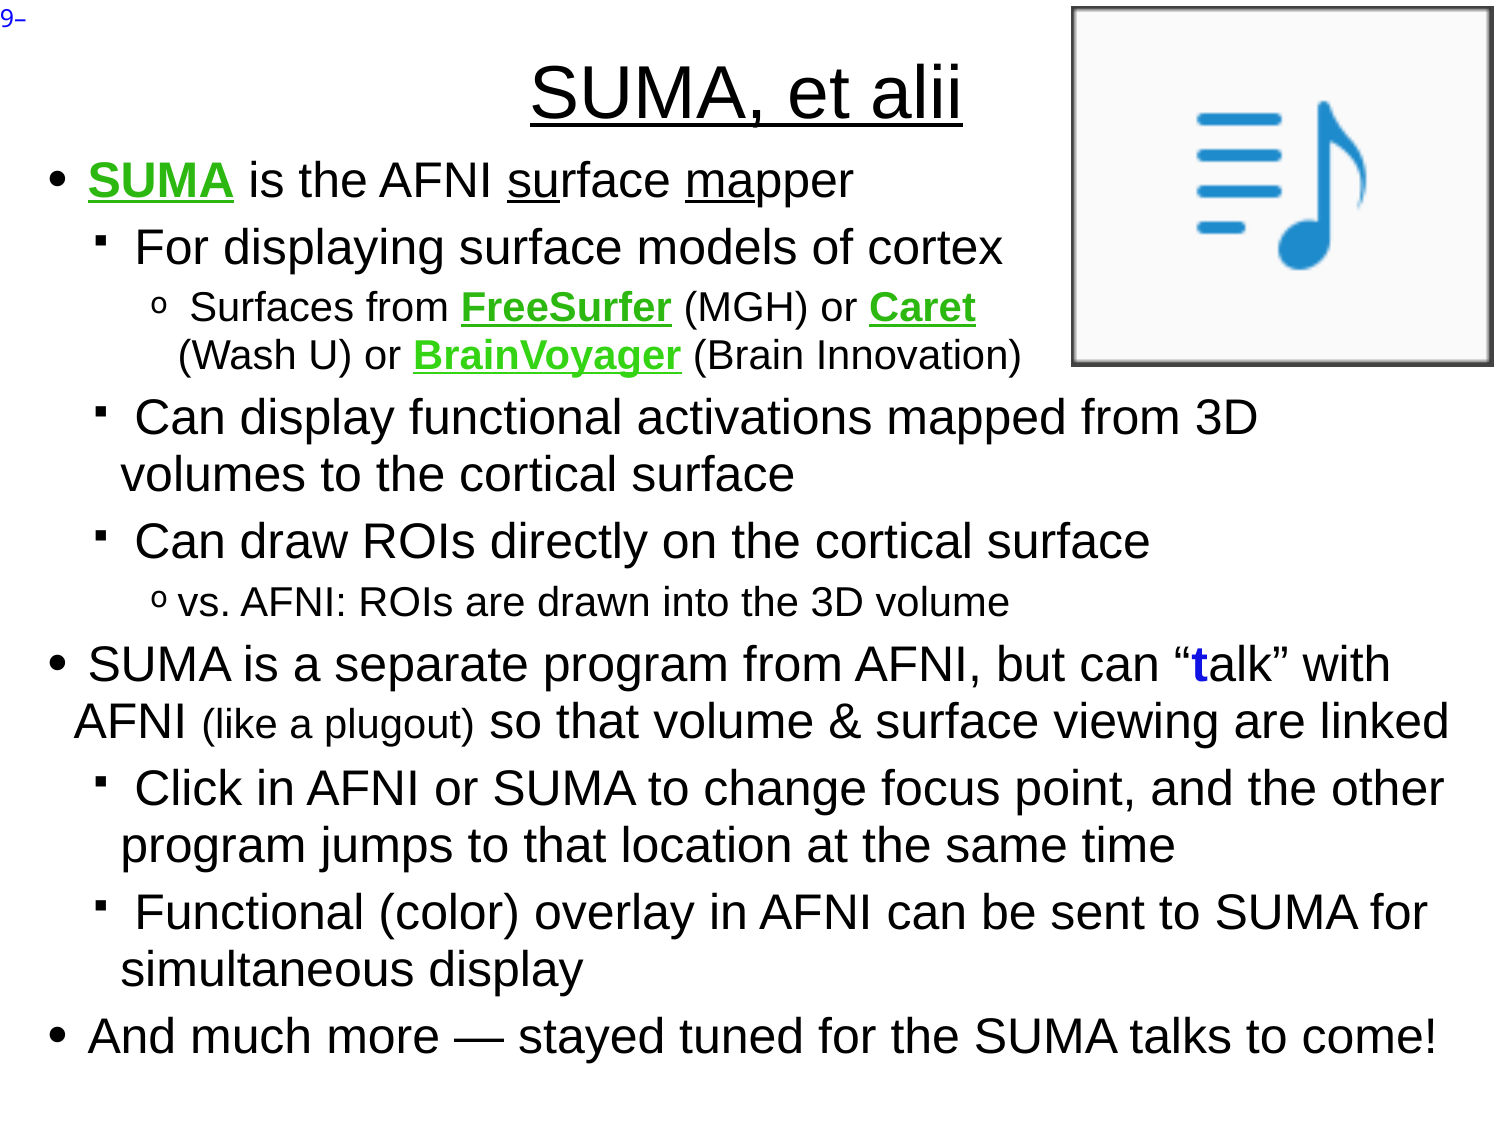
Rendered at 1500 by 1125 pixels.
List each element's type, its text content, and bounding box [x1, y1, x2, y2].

text_box [1070, 5, 1495, 368]
title SUMA, et alii [109, 26, 1070, 144]
list SUMA is the AFNI surface mapper For displaying surface models of cortex Surfaces from FreeSurfer (MGH) or Caret (Wash U) or BrainVoyager (Brain Innovation) Can display functional activations mapped from 3D volumes to the cortical surface Can draw ROIs directly on the cortical surface vs. AFNI: ROIs are drawn into the 3D volume SUMA is a separate program from AFNI, but can “talk” with AFNI (like a plugout) so that volume & surface viewing are linked Click in AFNI or SUMA to change focus point, and the other program jumps to that location at the same time Functional (color) overlay in AFNI can be sent to SUMA for simultaneous display And much more — stayed tuned for the SUMA talks to come! [31, 144, 1471, 1065]
